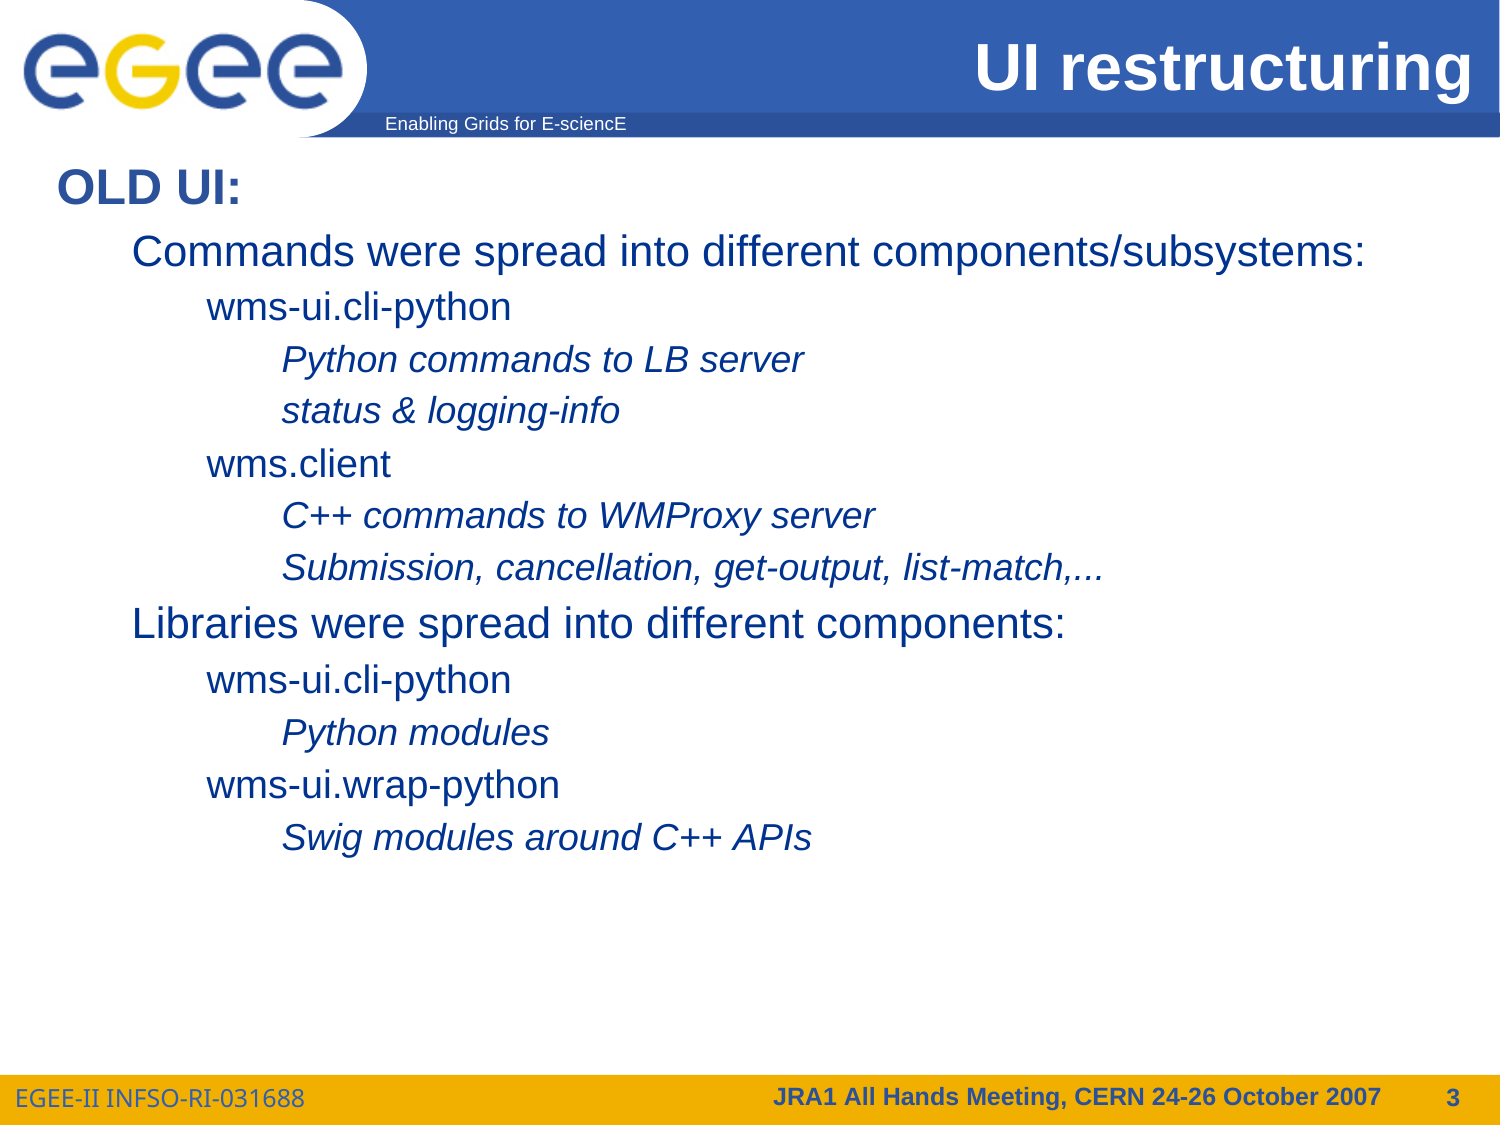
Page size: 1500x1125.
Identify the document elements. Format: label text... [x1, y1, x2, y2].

title UI restructuring [369, 16, 1475, 118]
list OLD UI: Commands were spread into different components/subsystems: wms-ui.cli-python Python commands to LB server status & logging-info wms.client C++ commands to WMProxy server Submission, cancellation, get-output, list-match,... Libraries were spread into different components: wms-ui.cli-python Python modules wms-ui.wrap-python Swig modules around C++ APIs [56, 159, 1466, 1051]
picture [18, 30, 349, 112]
